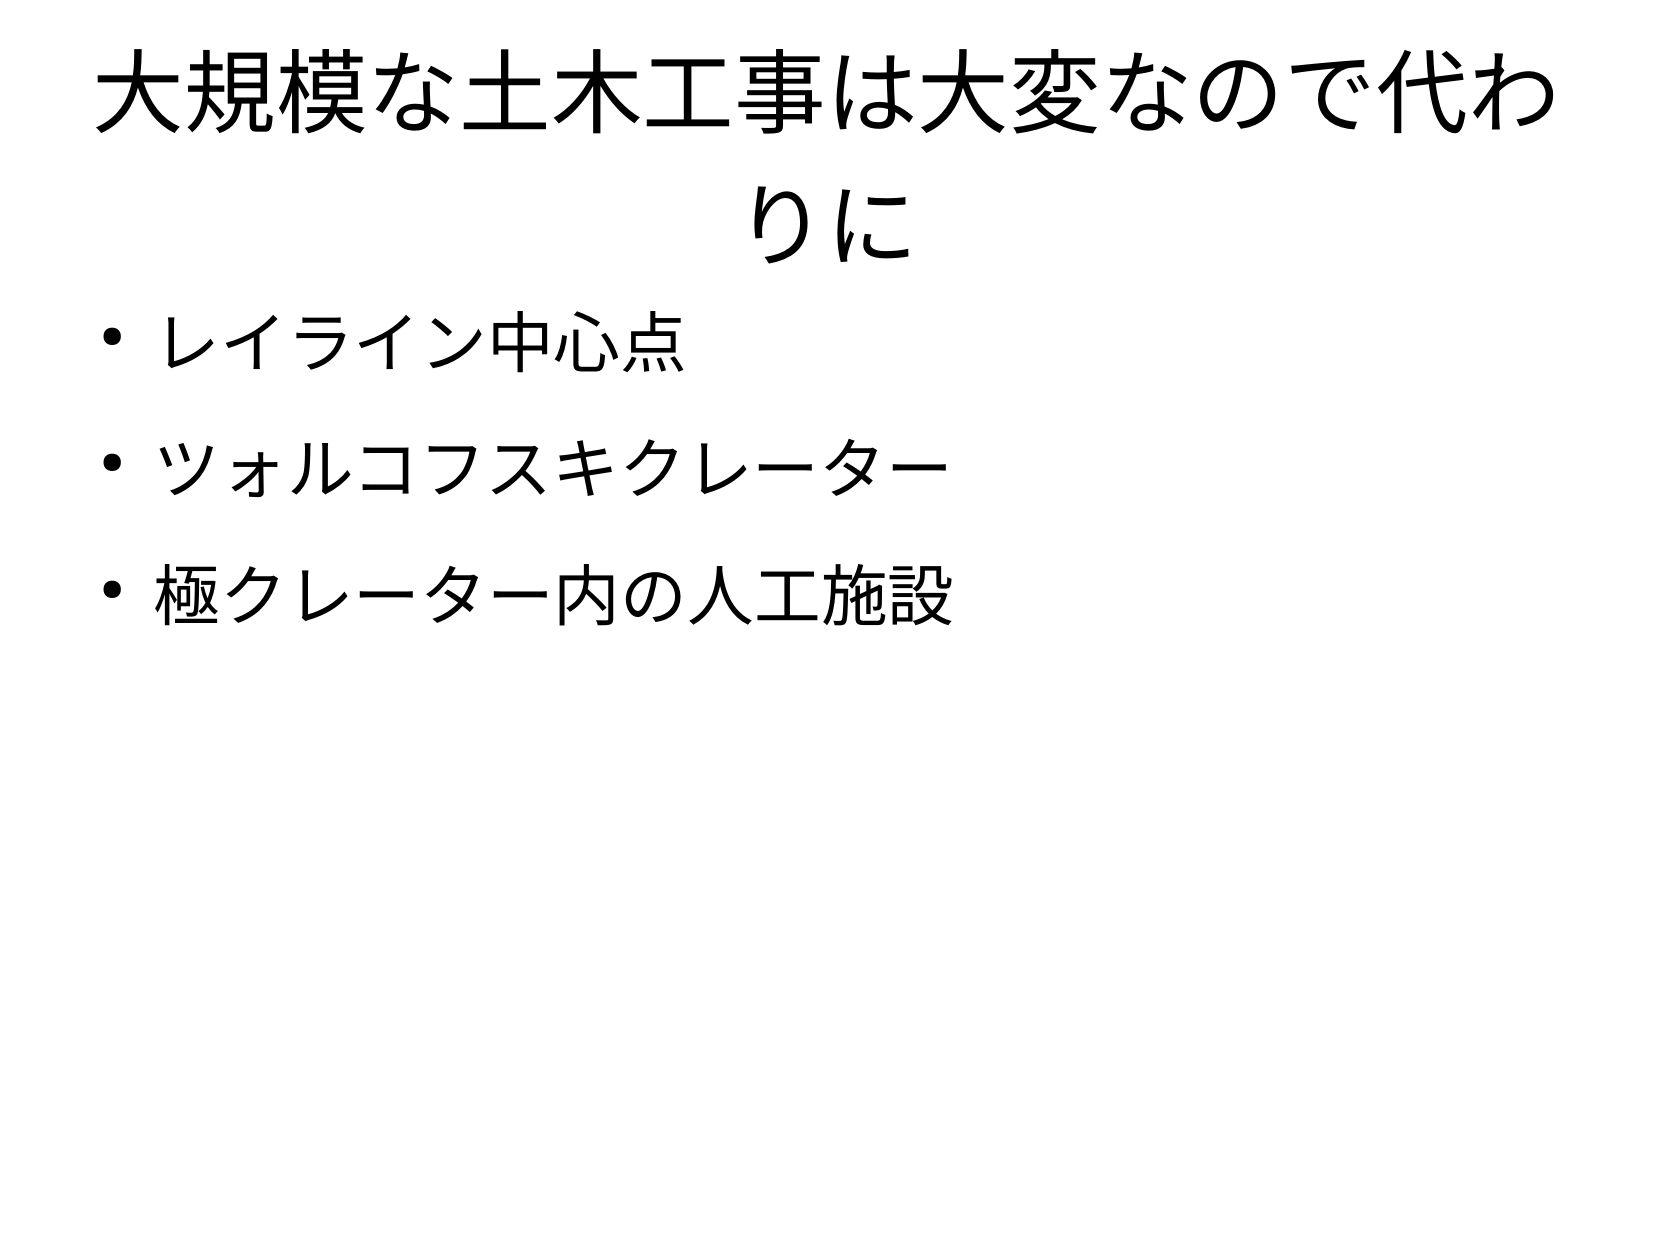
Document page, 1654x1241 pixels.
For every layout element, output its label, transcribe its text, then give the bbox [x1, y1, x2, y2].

title 大規模な土木工事は大変なので代わりに [82, 54, 1571, 252]
list レイライン中心点 ツォルコフスキクレーター 極クレーター内の人工施設 [82, 290, 1571, 1109]
